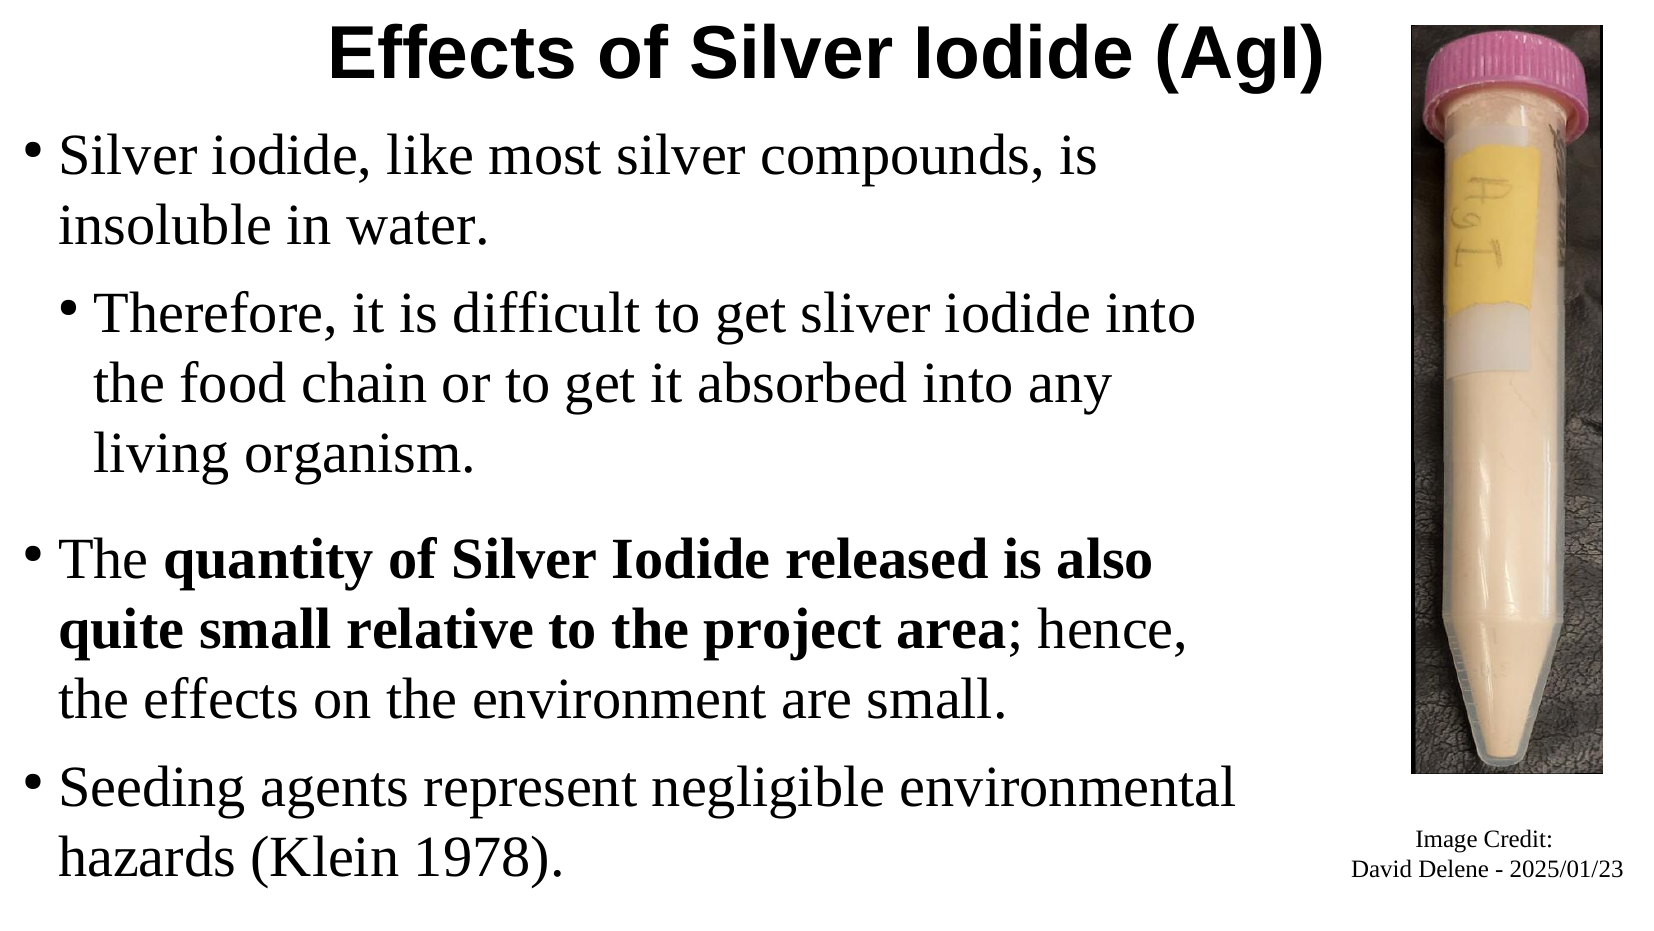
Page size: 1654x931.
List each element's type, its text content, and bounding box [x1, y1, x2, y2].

title Effects of Silver Iodide (AgI) [0, 1, 1654, 107]
text_box Silver iodide, like most silver compounds, is insoluble in water. Therefore, it is difficult to get sliver iodide into the food chain or to get it absorbed into any living organism. The quantity of Silver Iodide released is also quite small relative to the project area; hence, the effects on the environment are small. Seeding agents represent negligible environmental hazards (Klein 1978). [8, 108, 1276, 912]
picture [1411, 25, 1603, 774]
text_box Image Credit: David Delene - 2025/01/23 [1324, 814, 1651, 893]
